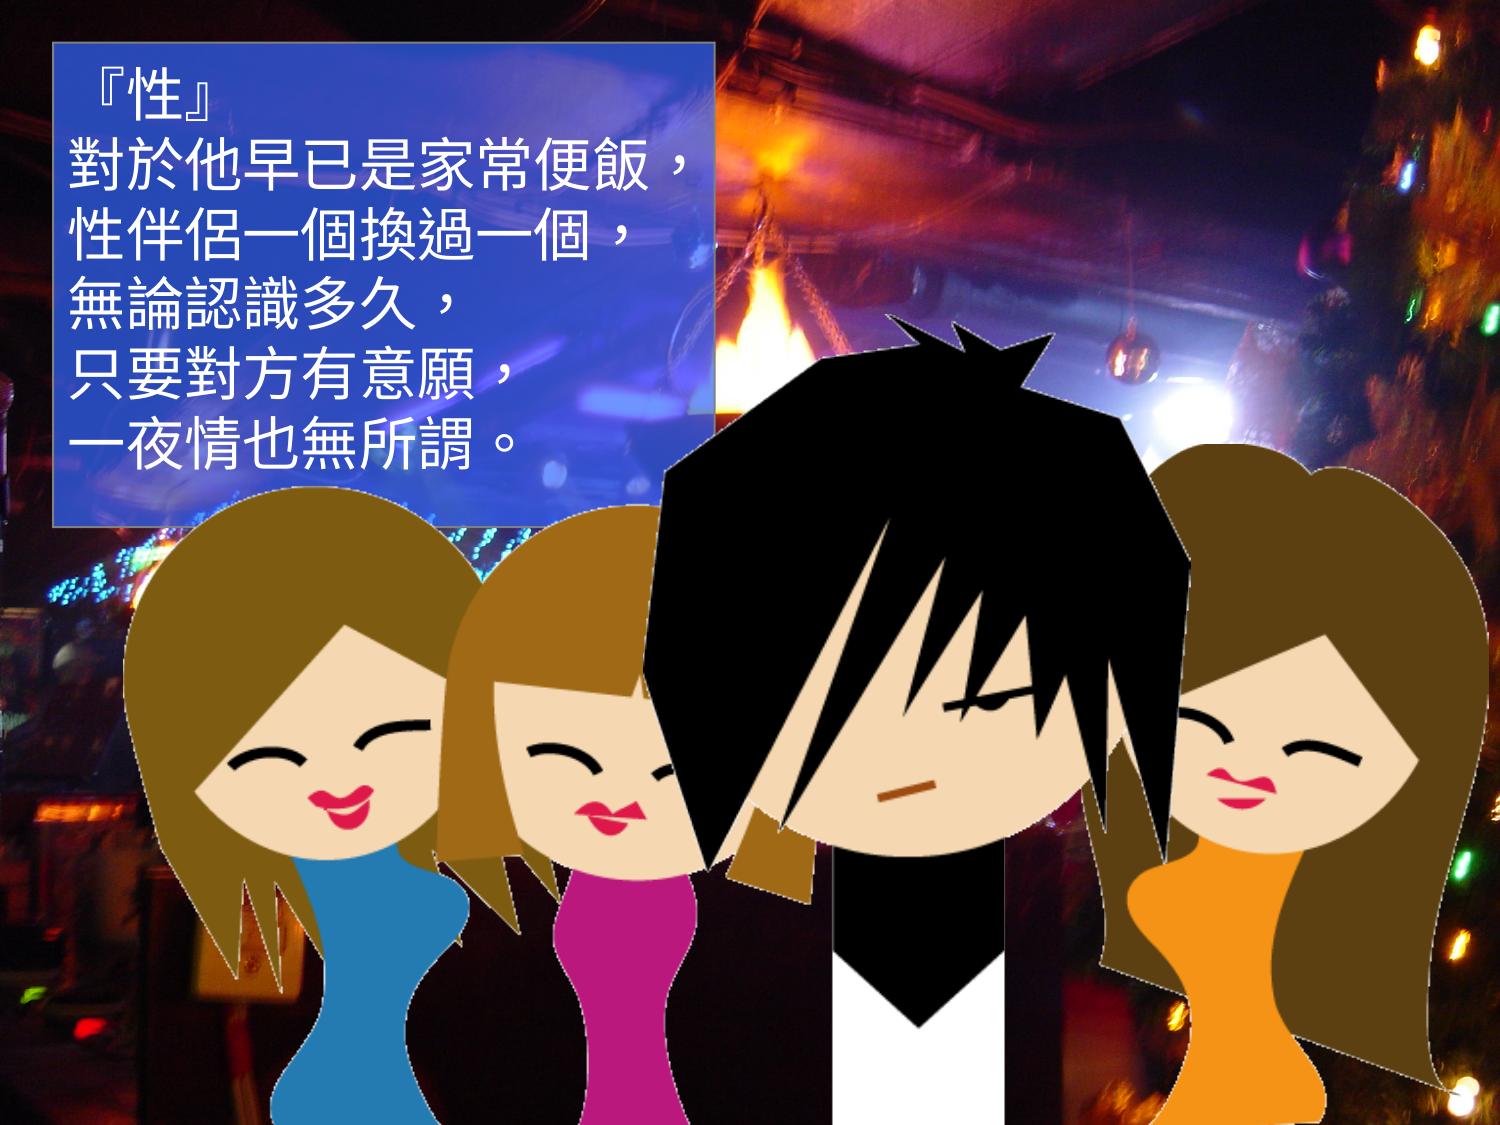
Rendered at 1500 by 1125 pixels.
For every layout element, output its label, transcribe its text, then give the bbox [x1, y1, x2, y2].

picture [0, 0, 1500, 1125]
text_box 『性』 對於他早已是家常便飯， 性伴侶一個換過一個， 無論認識多久， 只要對方有意願， 一夜情也無所謂。 [53, 42, 715, 528]
